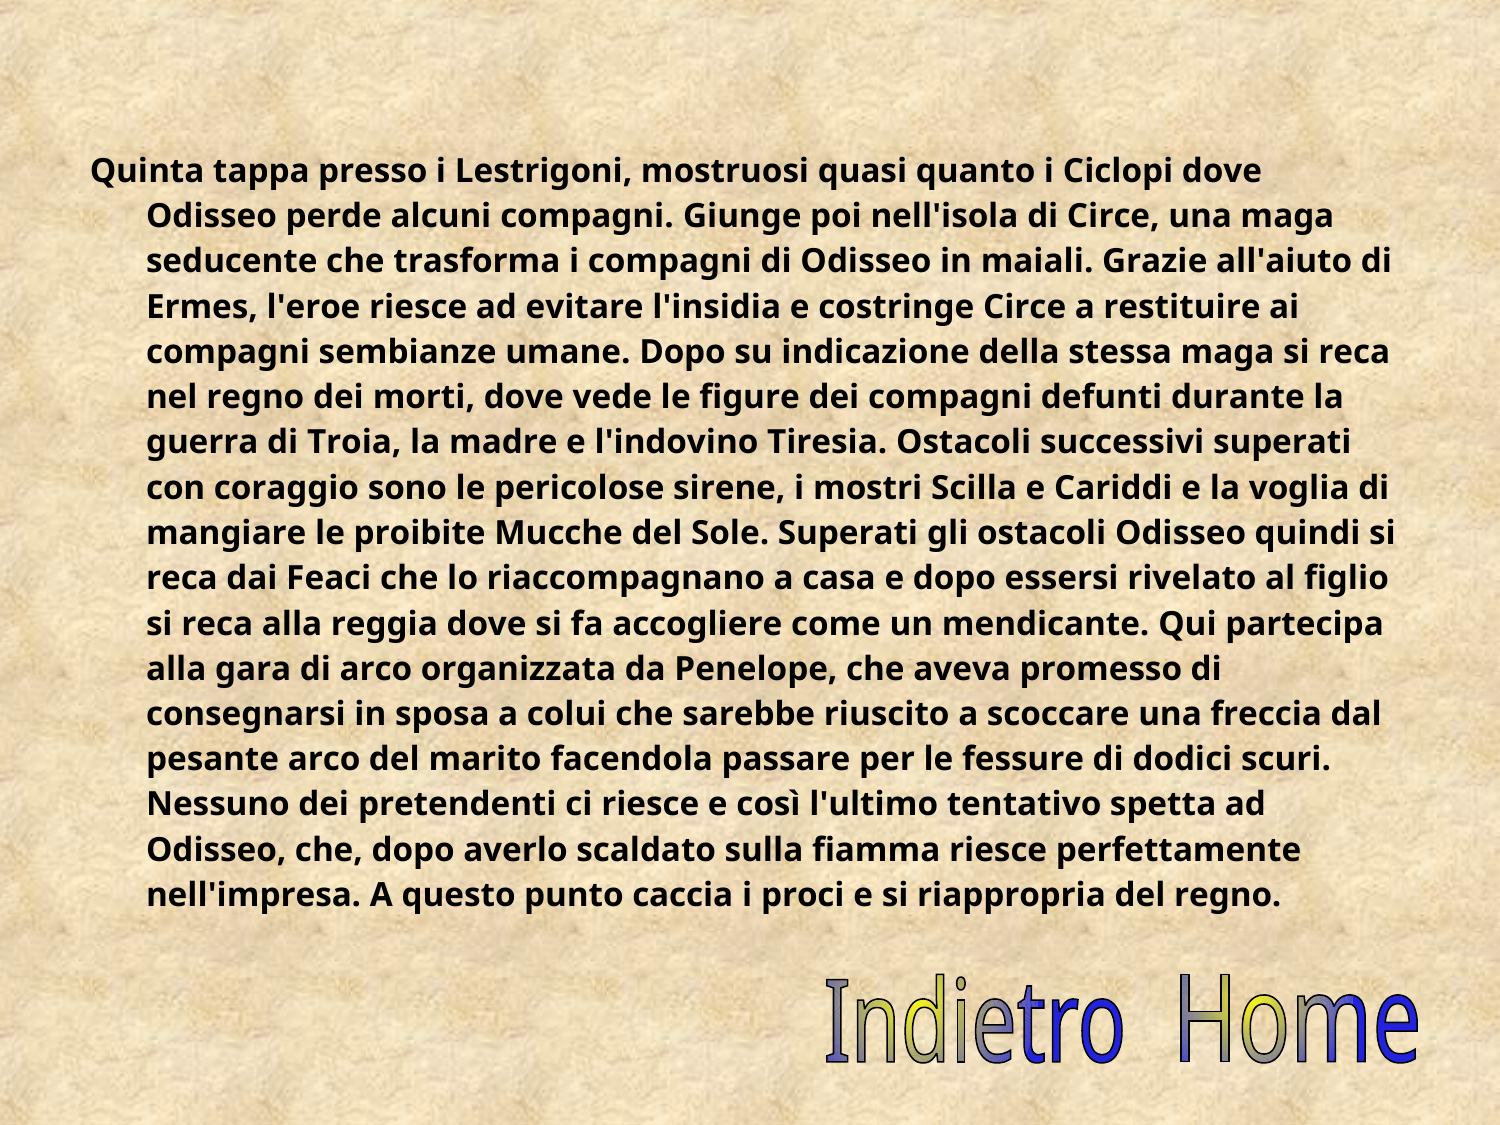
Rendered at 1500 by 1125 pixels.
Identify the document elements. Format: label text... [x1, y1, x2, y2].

text_box Indietro [1052, 998, 1078, 1062]
text_box Home [1181, 974, 1229, 1062]
text_box Home [1377, 994, 1418, 1063]
list Quinta tappa presso i Lestrigoni, mostruosi quasi quanto i Ciclopi dove Odisseo perde alcuni compagni. Giunge poi nell'isola di Circe, una maga seducente che trasforma i compagni di Odisseo in maiali. Grazie all'aiuto di Ermes, l'eroe riesce ad evitare l'insidia e costringe Circe a restituire ai compagni sembianze umane. Dopo su indicazione della stessa maga si reca nel regno dei morti, dove vede le figure dei compagni defunti durante la guerra di Troia, la madre e l'indovino Tiresia. Ostacoli successivi superati con coraggio sono le pericolose sirene, i mostri Scilla e Cariddi e la voglia di mangiare le proibite Mucche del Sole. Superati gli ostacoli Odisseo quindi si reca dai Feaci che lo riaccompagnano a casa e dopo essersi rivelato al figlio si reca alla reggia dove si fa accogliere come un mendicante. Qui partecipa alla gara di arco organizzata da Penelope, che aveva promesso di consegnarsi in sposa a colui che sarebbe riuscito a scoccare una freccia dal pesante arco del marito facendola passare per le fessure di dodici scuri. Nessuno dei pretendenti ci riesce e così l'ultimo tentativo spetta ad Odisseo, che, dopo averlo scaldato sulla fiamma riesce perfettamente nell'impresa. A questo punto caccia i proci e si riappropria del regno. [75, 139, 1418, 945]
text_box Indietro [905, 974, 944, 1063]
picture [0, 0, 1500, 1125]
text_box Indietro [857, 998, 895, 1062]
text_box Indietro [1082, 998, 1122, 1063]
text_box Indietro [1018, 985, 1045, 1063]
text_box Home [1297, 994, 1366, 1062]
text_box Indietro [957, 1000, 965, 1062]
text_box Indietro [826, 979, 848, 1062]
text_box Home [1242, 994, 1286, 1063]
text_box Indietro [975, 998, 1013, 1063]
